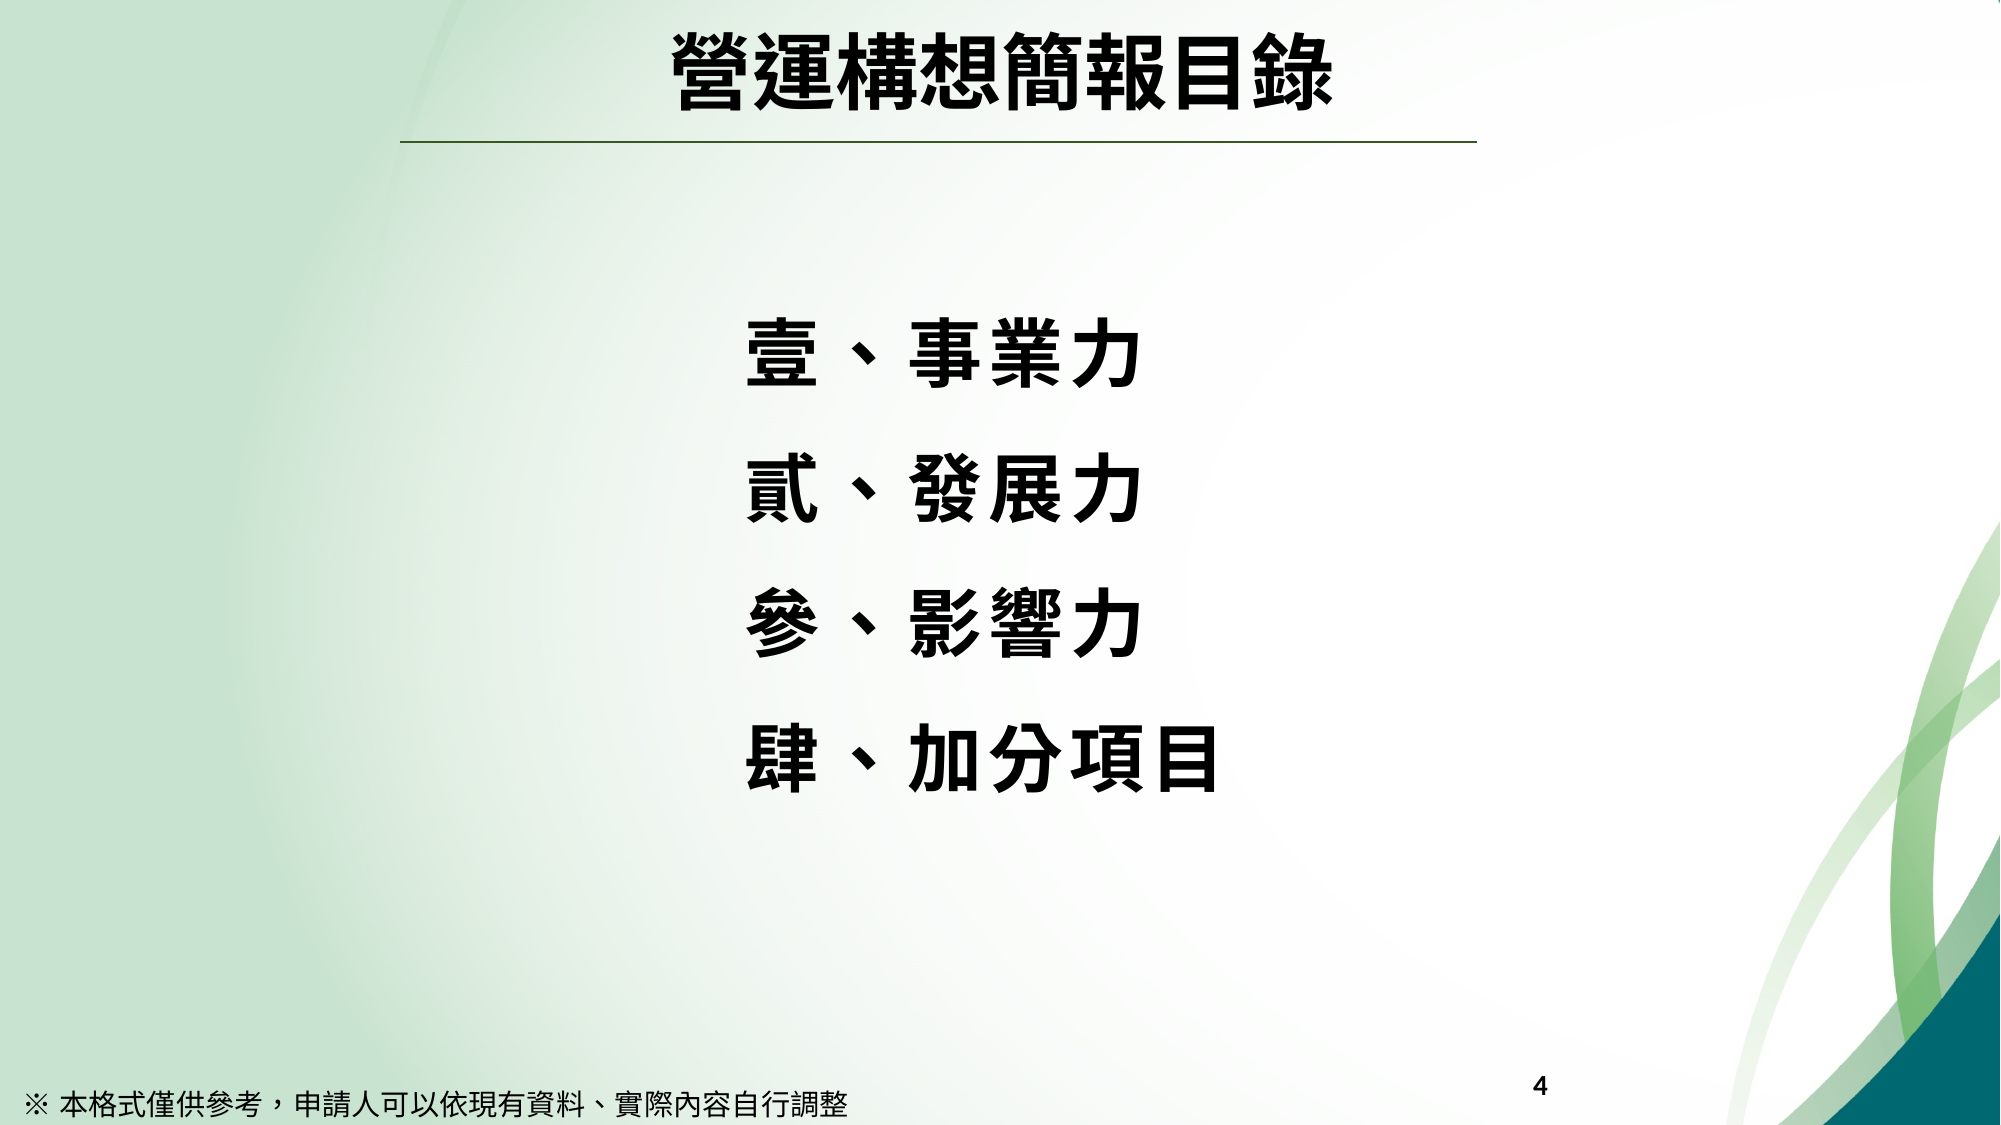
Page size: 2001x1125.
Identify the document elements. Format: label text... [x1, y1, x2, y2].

text_box ※本格式僅供參考，申請人可以依現有資料、實際內容自行調整 [7, 1067, 859, 1125]
text_box 壹、事業力 貳、發展力 參、影響力 肆、加分項目 [729, 254, 1270, 790]
text_box 3 [1518, 1053, 1969, 1114]
title 營運構想簡報目錄 [5, 9, 1998, 132]
